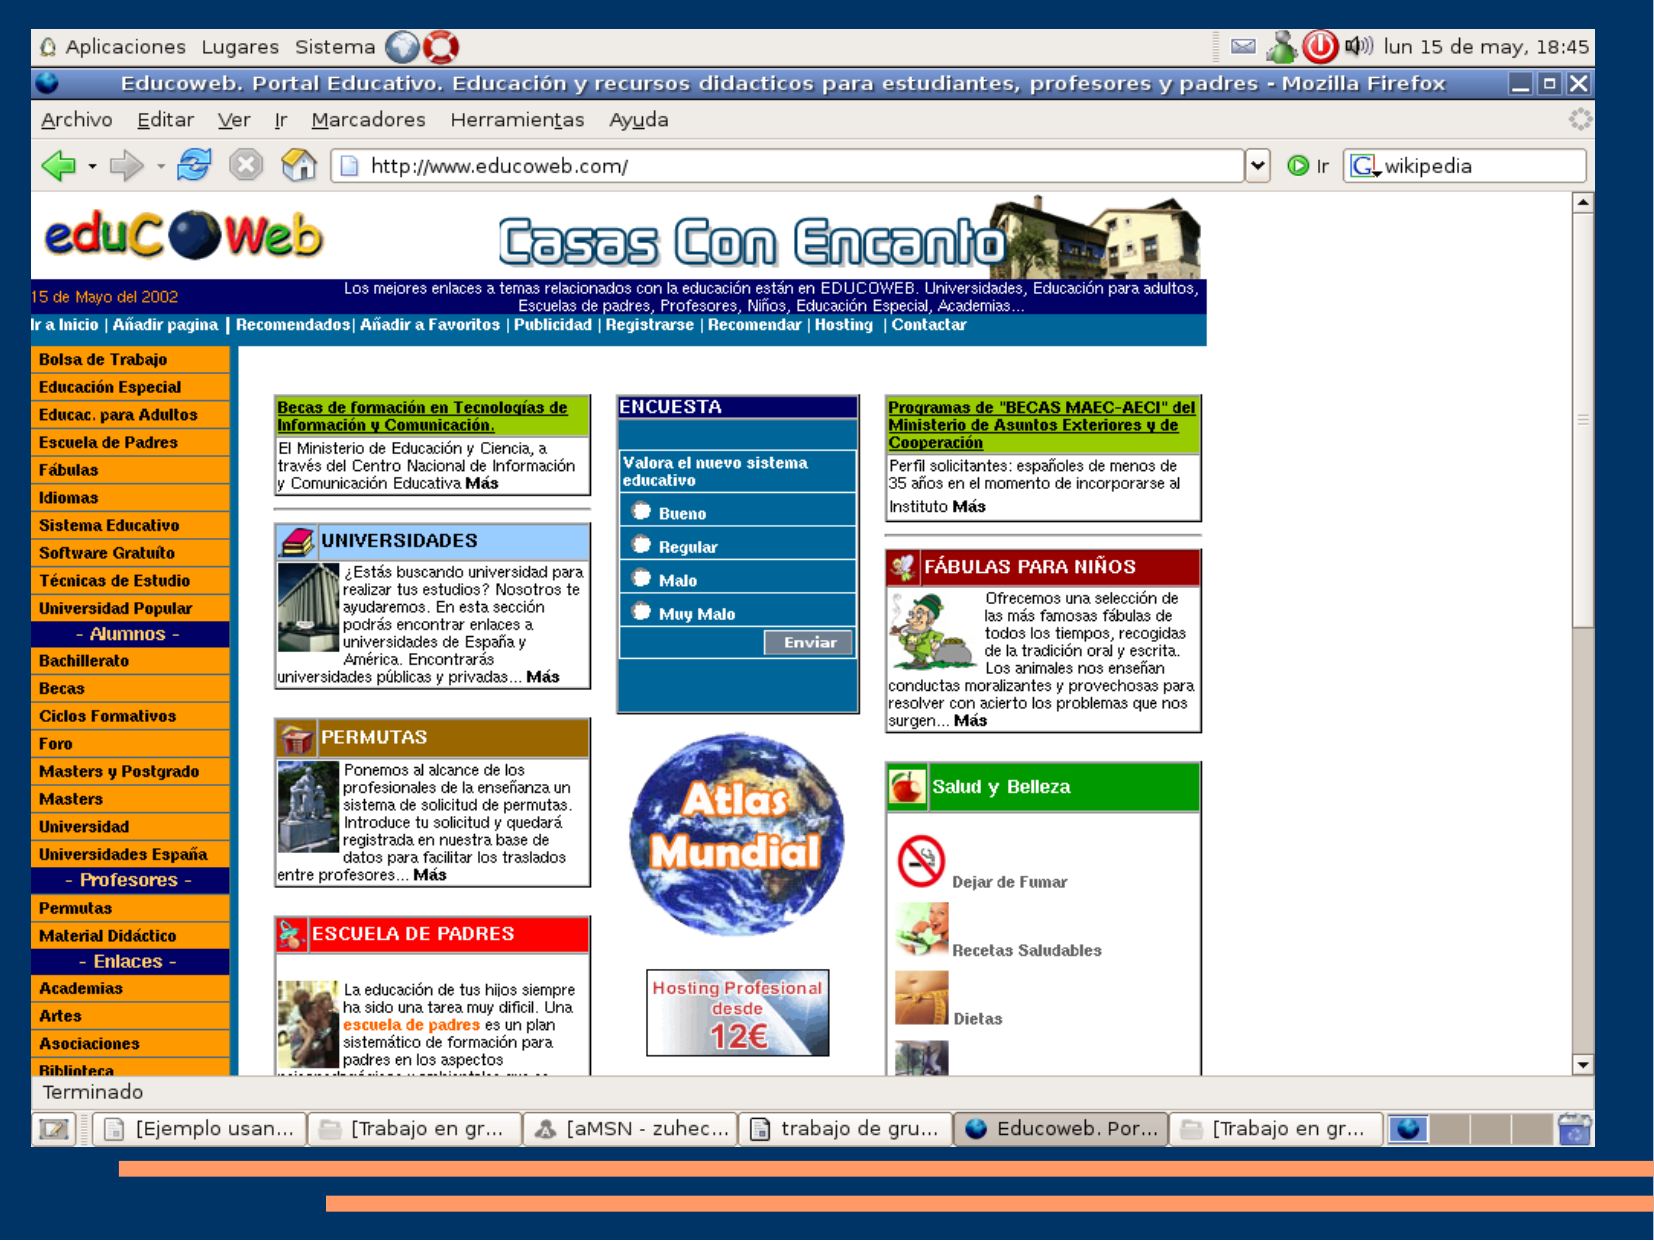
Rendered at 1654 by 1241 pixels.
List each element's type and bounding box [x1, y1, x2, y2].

picture [493, 322, 499, 330]
picture [737, 322, 757, 330]
picture [607, 319, 615, 330]
picture [641, 322, 647, 330]
picture [237, 319, 263, 330]
picture [361, 319, 409, 330]
picture [416, 322, 424, 330]
picture [430, 319, 436, 330]
picture [867, 322, 872, 333]
picture [656, 322, 693, 330]
picture [288, 322, 308, 330]
picture [114, 319, 162, 330]
picture [65, 319, 88, 330]
picture [515, 319, 563, 330]
picture [760, 319, 800, 330]
picture [954, 322, 965, 330]
picture [169, 319, 198, 333]
picture [46, 322, 55, 330]
picture [439, 322, 450, 330]
picture [618, 319, 638, 333]
picture [265, 322, 285, 330]
picture [709, 319, 734, 330]
picture [31, 29, 1595, 1147]
picture [201, 322, 218, 330]
picture [343, 322, 350, 330]
picture [483, 322, 490, 330]
picture [816, 319, 867, 330]
picture [566, 319, 591, 330]
picture [892, 319, 903, 328]
picture [929, 319, 950, 330]
picture [308, 319, 340, 330]
picture [91, 322, 98, 330]
picture [453, 319, 480, 330]
picture [905, 319, 925, 330]
